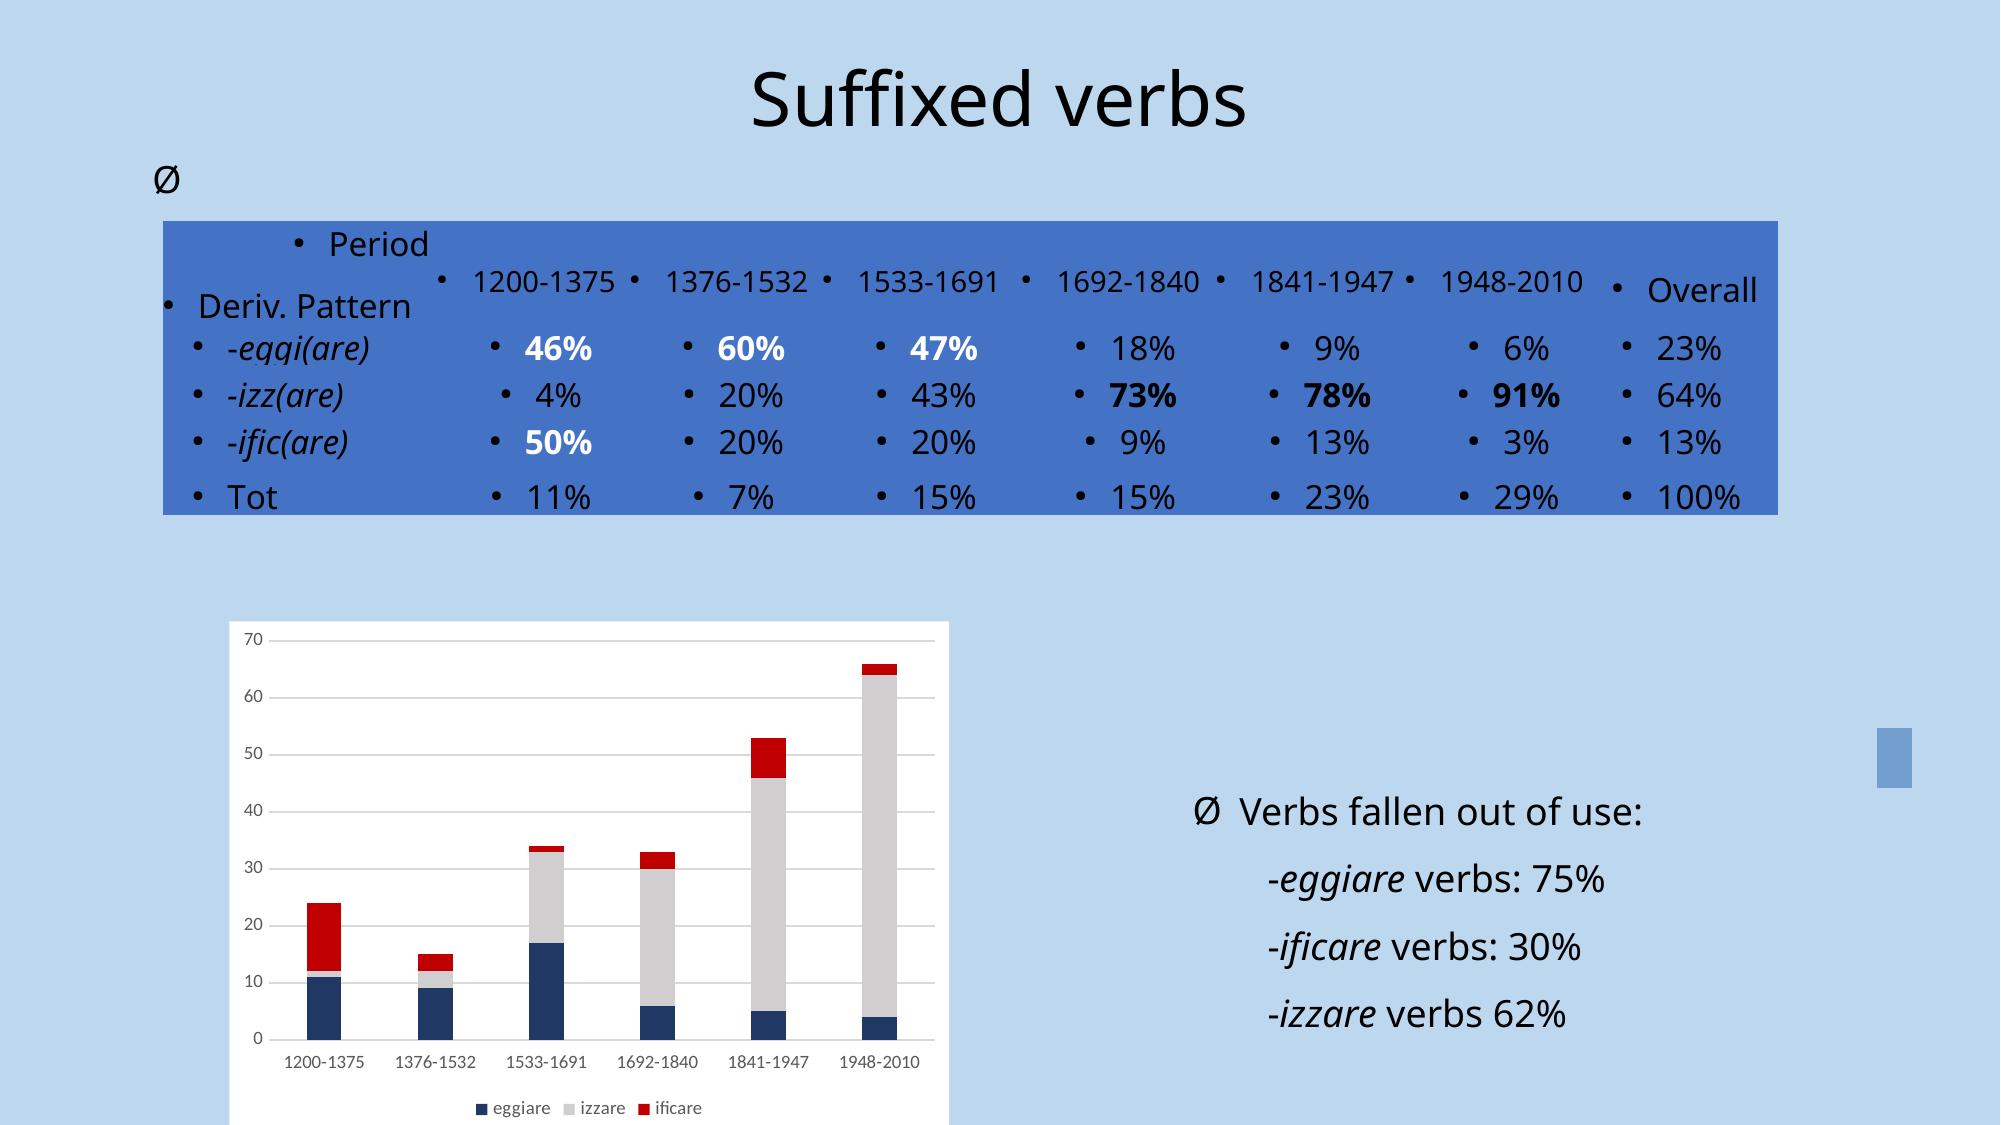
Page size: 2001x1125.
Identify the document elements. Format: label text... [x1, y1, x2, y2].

table_cell 100% [1592, 467, 1778, 515]
table_header 1692-1840 [1008, 221, 1213, 318]
table_cell -izz(are) [163, 365, 430, 413]
table_cell 13% [1213, 413, 1397, 467]
table_cell 91% [1397, 365, 1592, 413]
table_cell 78% [1213, 365, 1397, 413]
table_header 1200-1375 [430, 221, 623, 318]
table_cell 20% [815, 413, 1008, 467]
table_header 1376-1532 [623, 221, 815, 318]
table_cell 15% [815, 467, 1008, 515]
table_cell -ific(are) [163, 413, 430, 467]
table_cell 64% [1592, 365, 1778, 413]
table_header [1877, 728, 1912, 757]
table_cell Tot [163, 467, 430, 515]
table_cell 47% [815, 318, 1008, 365]
table_cell 50% [430, 413, 623, 467]
table_cell 9% [1213, 318, 1397, 365]
table_cell 13% [1592, 413, 1778, 467]
table_header 1841-1947 [1213, 221, 1397, 318]
table_header 1948-2010 [1397, 221, 1592, 318]
table_header Period Deriv. Pattern [163, 221, 430, 318]
table_cell 43% [815, 365, 1008, 413]
table_cell 23% [1592, 318, 1778, 365]
table_cell 6% [1397, 318, 1592, 365]
table_cell 60% [623, 318, 815, 365]
table_cell 15% [1008, 467, 1213, 515]
table_cell 18% [1008, 318, 1213, 365]
text_box Suffixed verbs [137, 54, 1863, 272]
text_box [137, 145, 1863, 1016]
table_cell 11% [430, 467, 623, 515]
table_cell 7% [623, 467, 815, 515]
table_cell 46% [430, 318, 623, 365]
chart [229, 621, 950, 1125]
table_cell 23% [1213, 467, 1397, 515]
table_cell 73% [1008, 365, 1213, 413]
text_box Verbs fallen out of use: -eggiare verbs: 75% -ificare verbs: 30% -izzare verbs 62% [1177, 757, 2000, 1040]
table_cell 20% [623, 413, 815, 467]
table_cell -eggi(are) [163, 318, 430, 365]
table_cell 9% [1008, 413, 1213, 467]
table_cell 29% [1397, 467, 1592, 515]
table_header Overall [1592, 221, 1778, 318]
table_cell 4% [430, 365, 623, 413]
table_cell 3% [1397, 413, 1592, 467]
table_cell 20% [623, 365, 815, 413]
table_header 1533-1691 [815, 221, 1008, 318]
